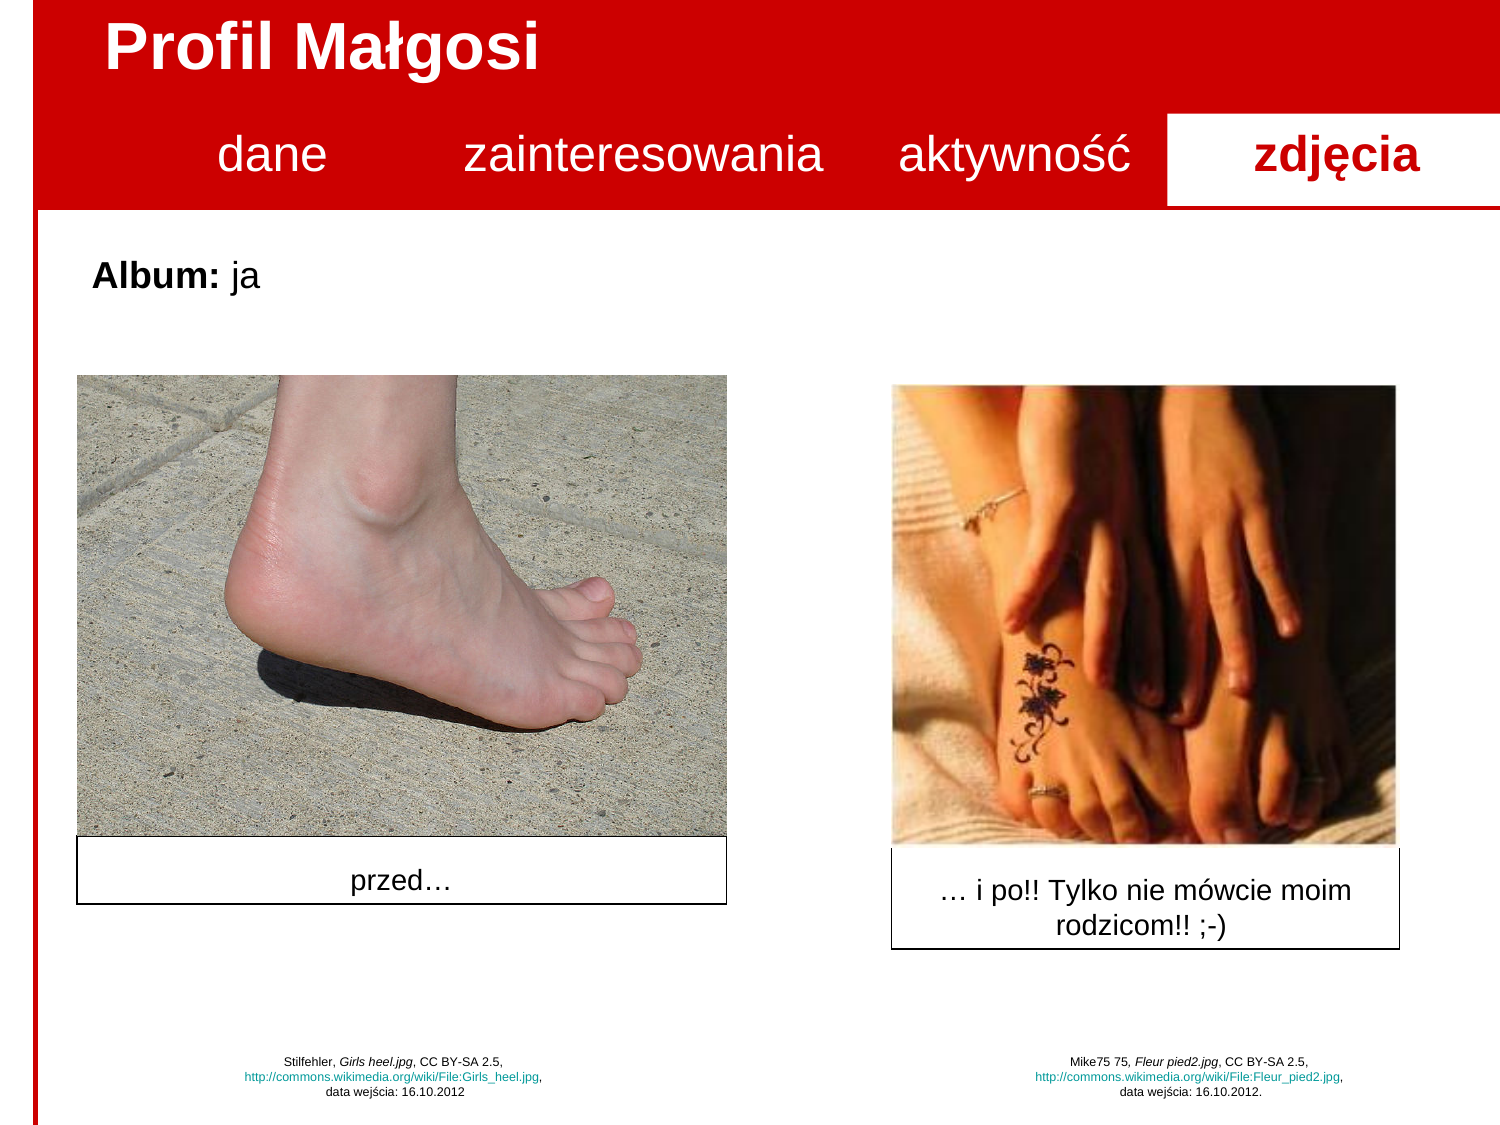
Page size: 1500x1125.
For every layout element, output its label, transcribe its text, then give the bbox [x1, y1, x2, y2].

text_box … i po!! Tylko nie mówcie moim rodzicom!! ;-) [891, 848, 1400, 949]
text_box Mike75 75, Fleur pied2.jpg, CC BY-SA 2.5, http://commons.wikimedia.org/wiki/File:Fleur_pied2.jpg, data wejścia: 16.10.2012. [870, 1046, 1384, 1122]
picture [891, 384, 1400, 848]
text_box Stilfehler, Girls heel.jpg, CC BY-SA 2.5, http://commons.wikimedia.org/wiki/File:Girls_heel.jpg, data wejścia: 16.10.2012 [83, 1046, 578, 1122]
picture [77, 375, 727, 836]
text_box dane [112, 113, 430, 206]
text_box aktywność [854, 113, 1167, 206]
text_box przed… [76, 835, 727, 904]
text_box zdjęcia [1167, 113, 1500, 206]
text_box Profil Małgosi [38, 0, 1500, 203]
text_box zainteresowania [430, 113, 854, 206]
text_box Album: ja [76, 243, 928, 304]
